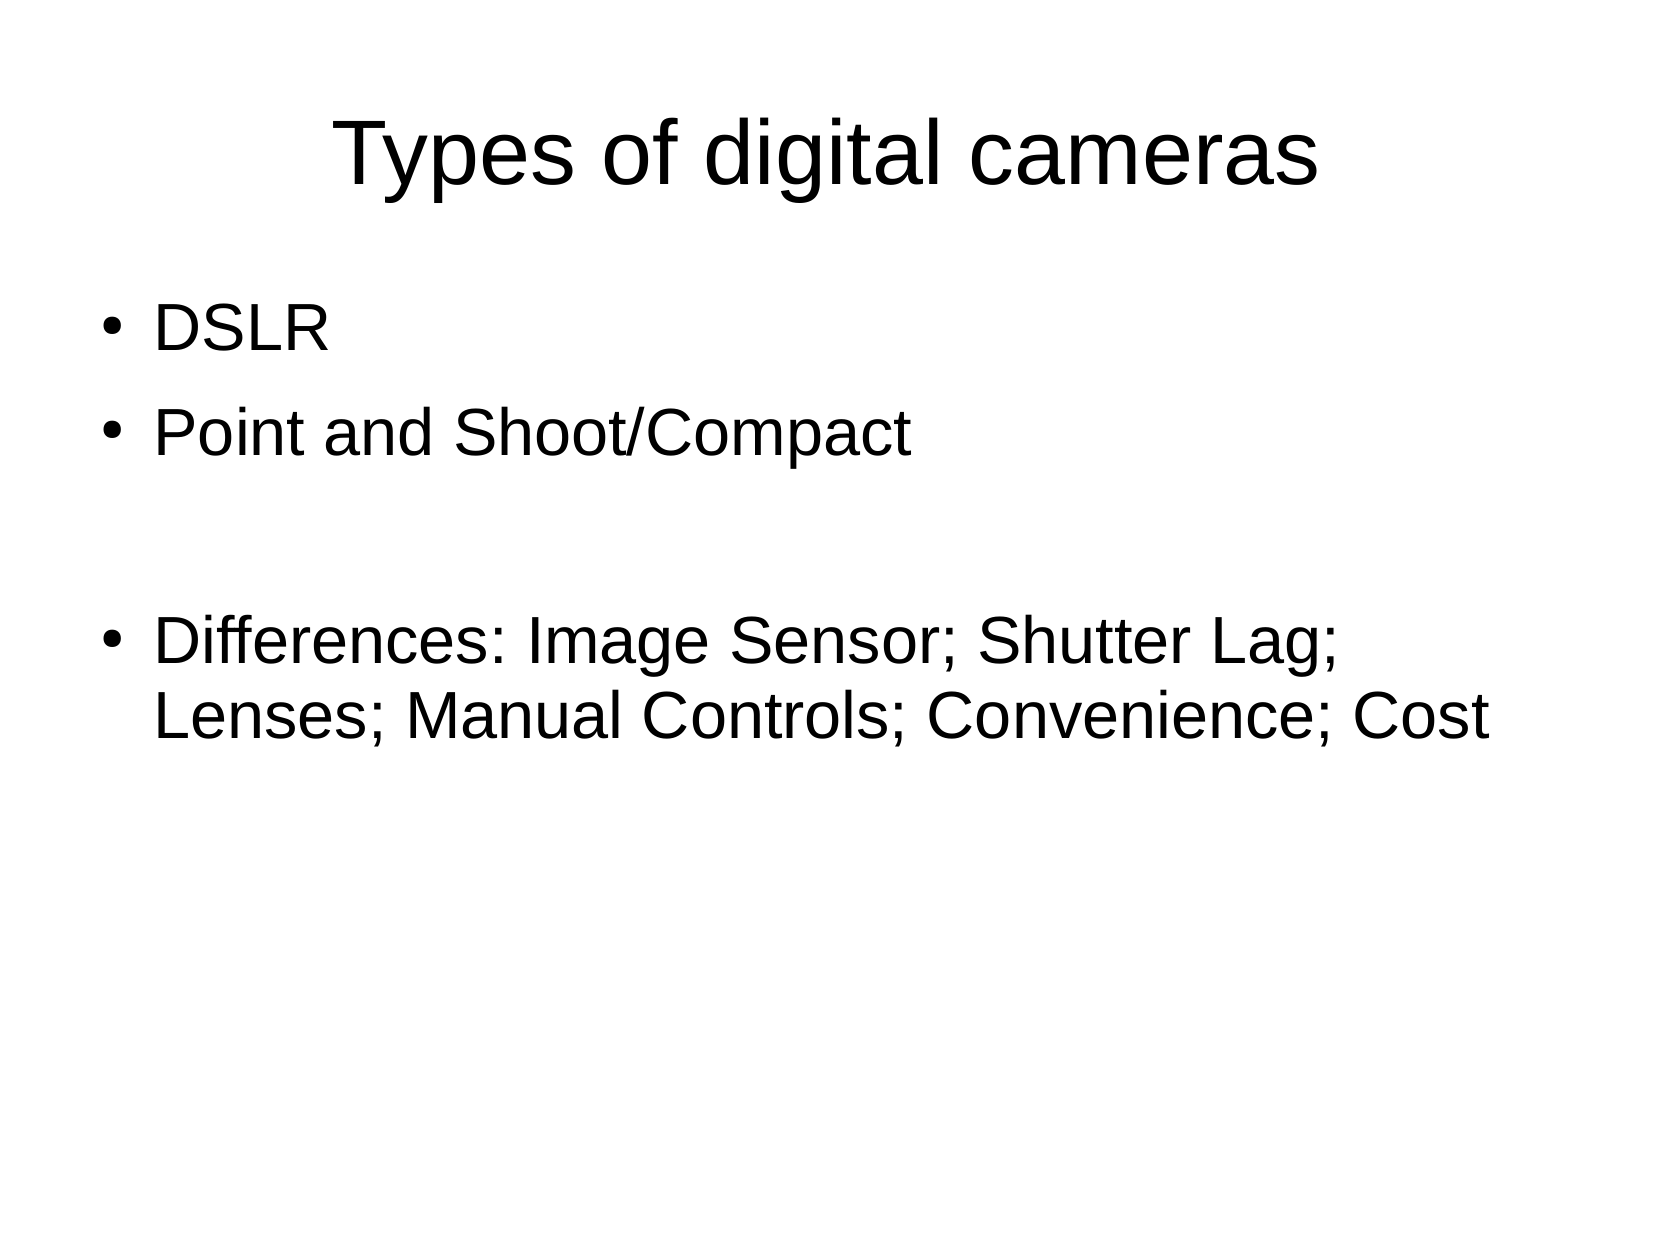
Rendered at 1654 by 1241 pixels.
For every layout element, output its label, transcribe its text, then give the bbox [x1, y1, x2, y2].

list DSLR Point and Shoot/Compact Differences: Image Sensor; Shutter Lag; Lenses; Manual Controls; Convenience; Cost [82, 290, 1571, 1109]
title Types of digital cameras [82, 49, 1571, 257]
